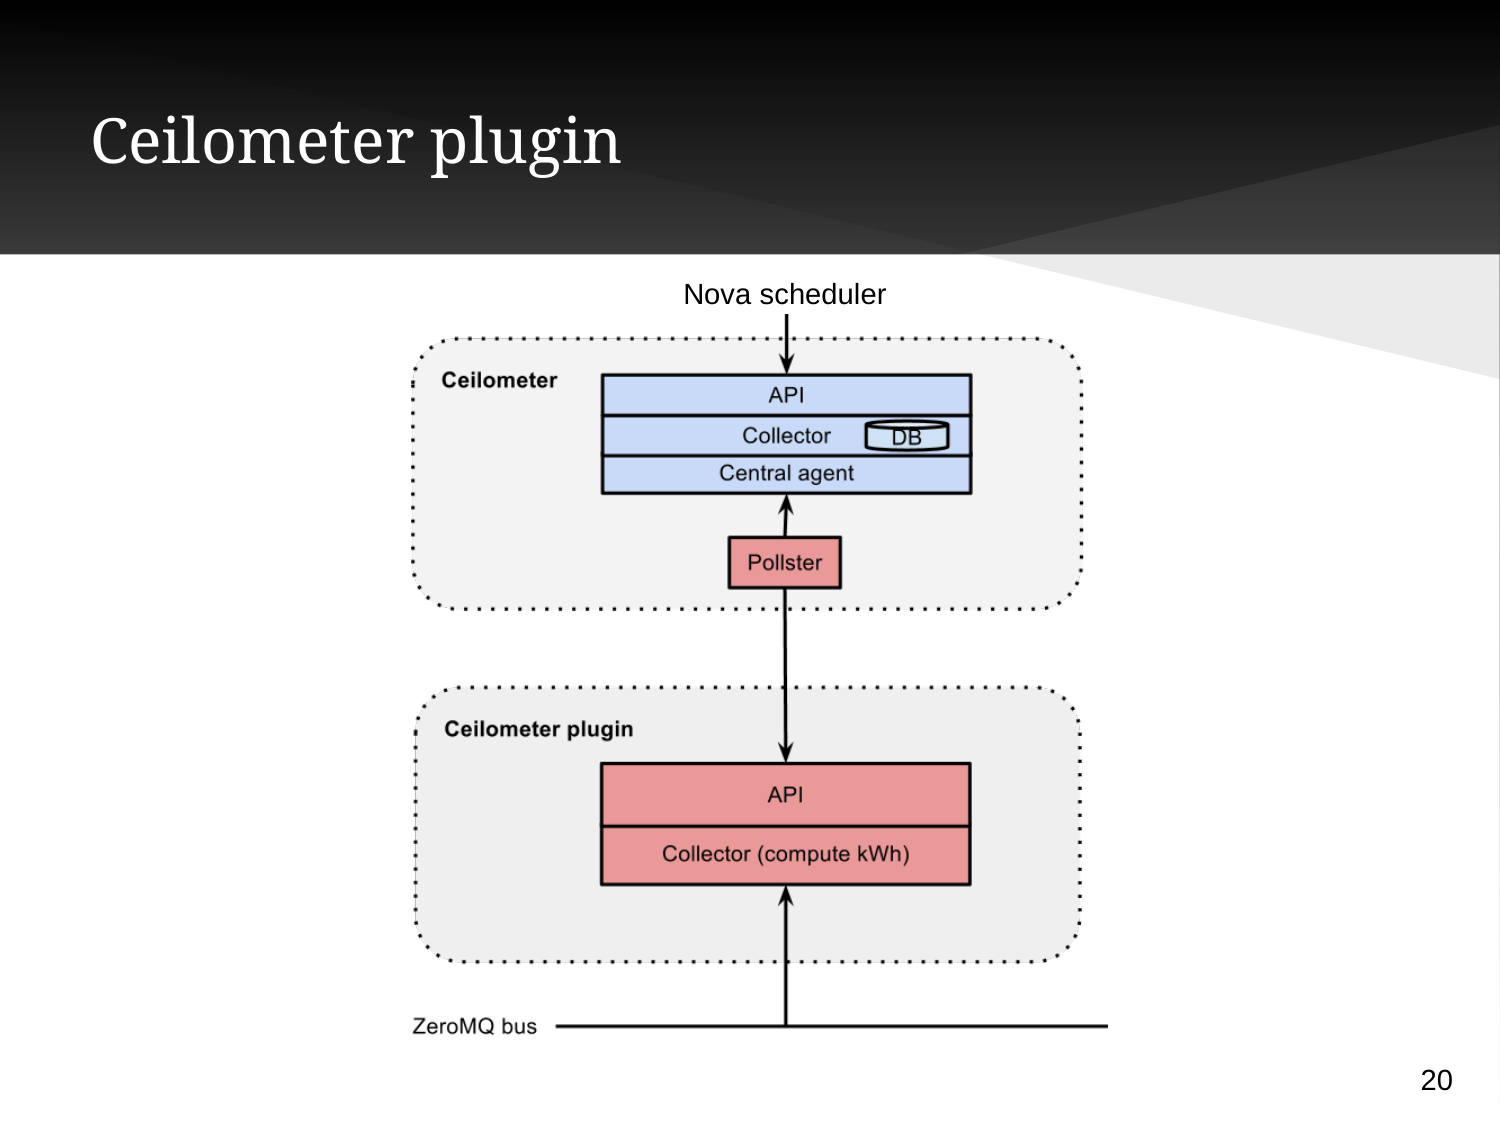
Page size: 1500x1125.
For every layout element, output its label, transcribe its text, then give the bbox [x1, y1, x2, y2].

text_box Nova scheduler [661, 259, 909, 307]
text_box 20 [1405, 1046, 1471, 1097]
picture [392, 314, 1108, 1059]
title Ceilometer plugin [75, 45, 1425, 233]
